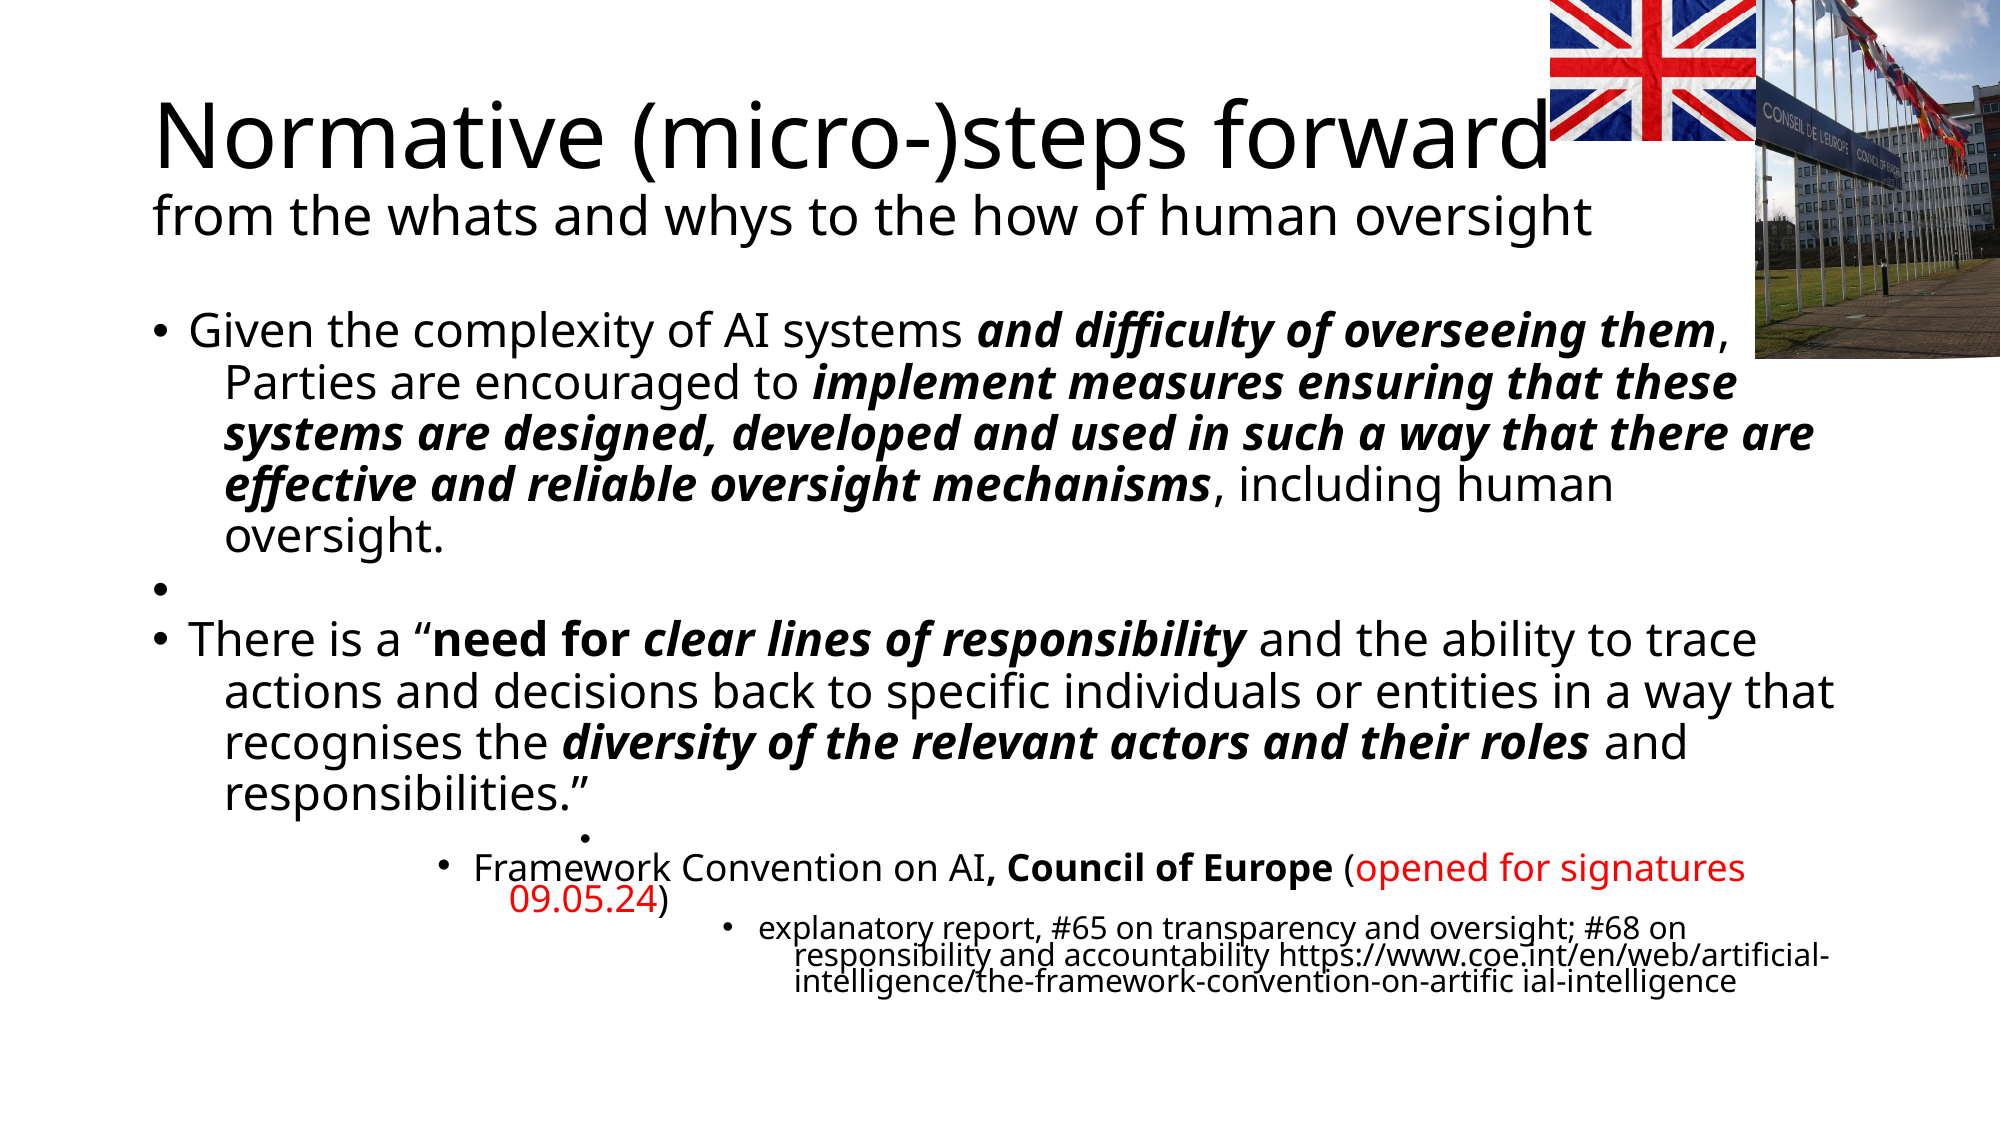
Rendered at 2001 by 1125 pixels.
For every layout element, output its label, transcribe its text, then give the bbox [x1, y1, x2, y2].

picture [1550, 0, 2000, 359]
title Normative (micro-)steps forward from the whats and whys to the how of human oversight [137, 59, 1755, 278]
list Given the complexity of AI systems and difficulty of overseeing them, Parties are encouraged to implement measures ensuring that these systems are designed, developed and used in such a way that there are effective and reliable oversight mechanisms, including human oversight. There is a “need for clear lines of responsibility and the ability to trace actions and decisions back to specific individuals or entities in a way that recognises the diversity of the relevant actors and their roles and responsibilities.” Framework Convention on AI, Council of Europe (opened for signatures 09.05.24) explanatory report, #65 on transparency and oversight; #68 on responsibility and accountability https://www.coe.int/en/web/artificial-intelligence/the-framework-convention-on-artific ial-intelligence [137, 299, 1863, 1014]
